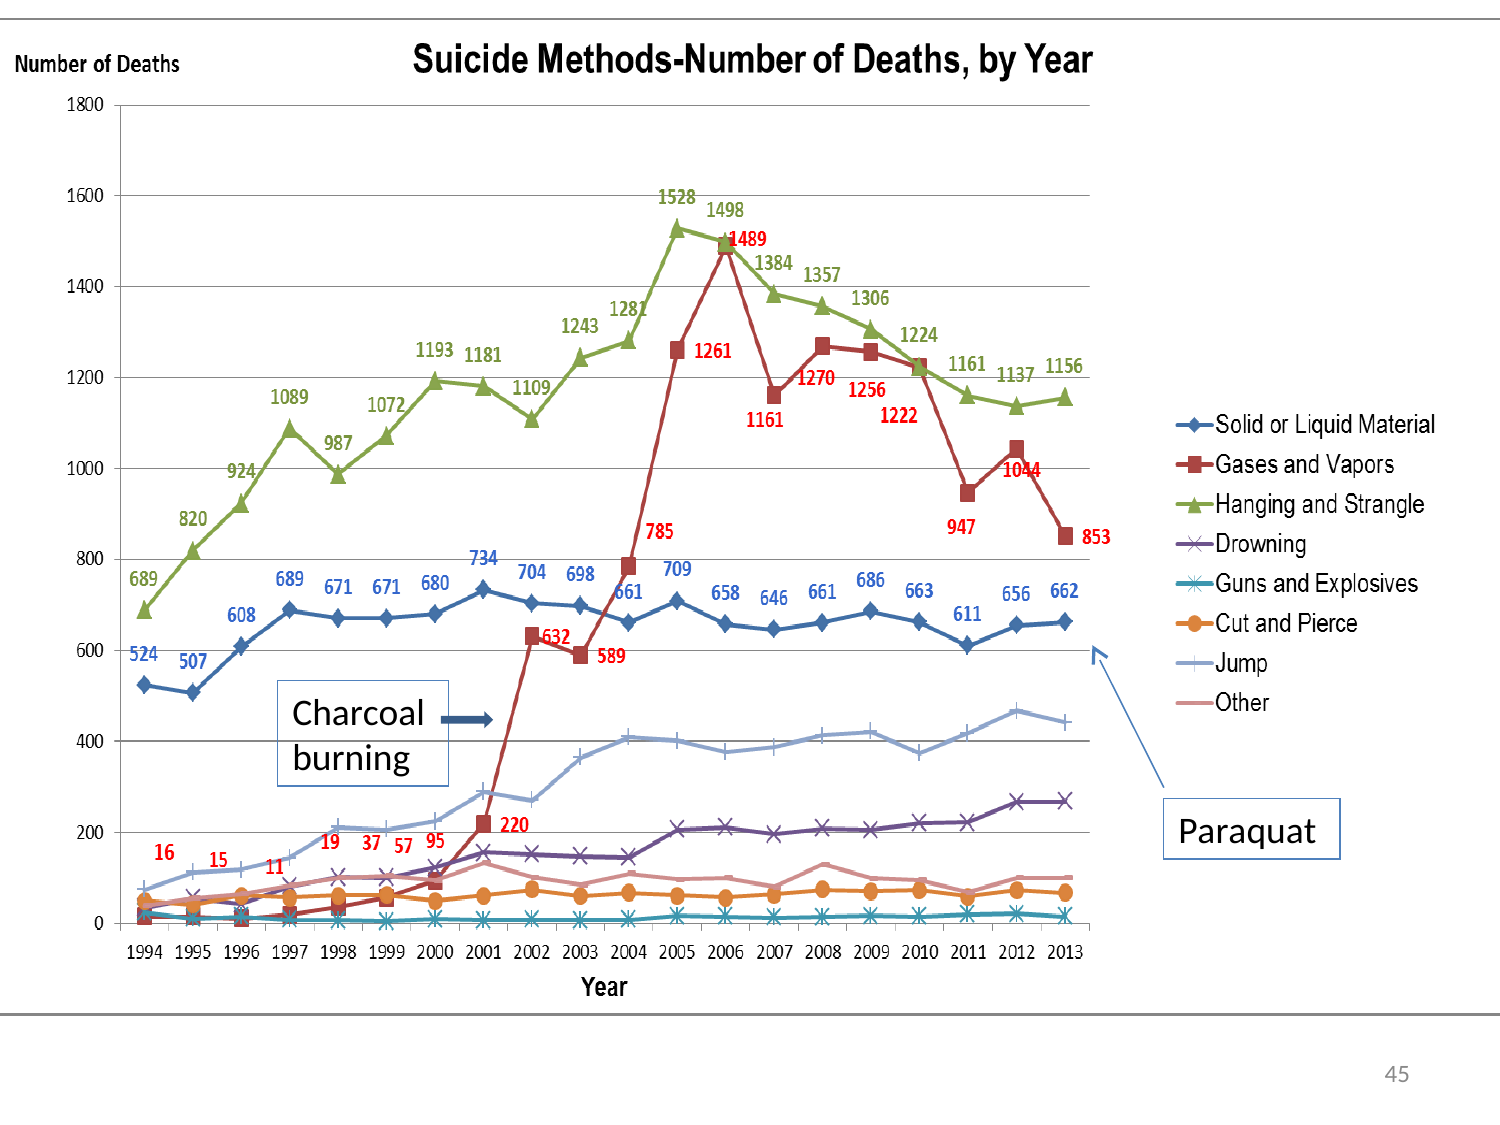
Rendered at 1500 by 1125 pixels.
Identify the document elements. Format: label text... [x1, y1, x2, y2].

picture [0, 18, 1500, 1016]
text_box <編號> [1074, 1042, 1426, 1103]
text_box Paraquat [1163, 798, 1340, 860]
text_box [442, 716, 491, 724]
text_box Charcoal burning [277, 680, 449, 787]
